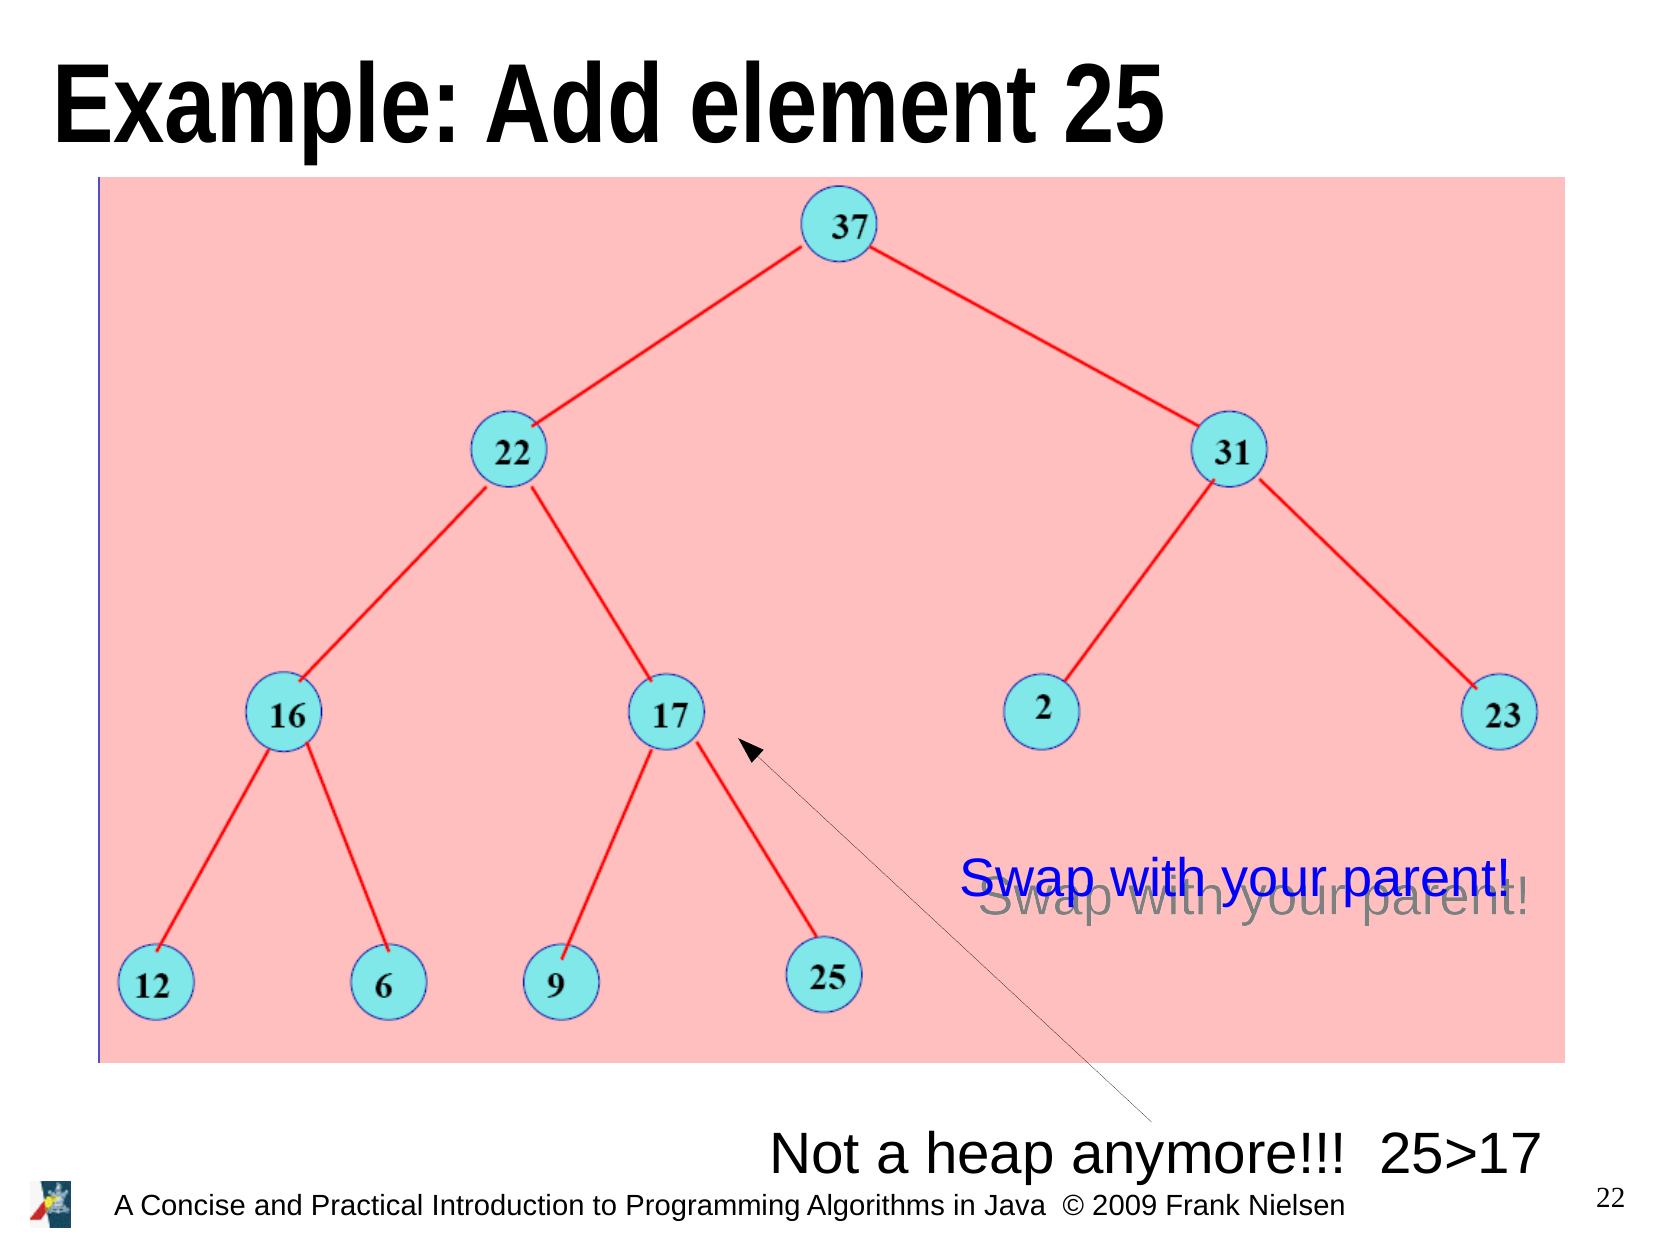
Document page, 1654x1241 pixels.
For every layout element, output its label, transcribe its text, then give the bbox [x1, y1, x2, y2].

text_box Example: Add element 25 [37, 29, 1182, 174]
picture [97, 177, 1565, 1063]
text_box Swap with your parent! [944, 840, 1527, 916]
picture [29, 1181, 71, 1228]
text_box Not a heap anymore!!! 25>17 [754, 1113, 1560, 1193]
